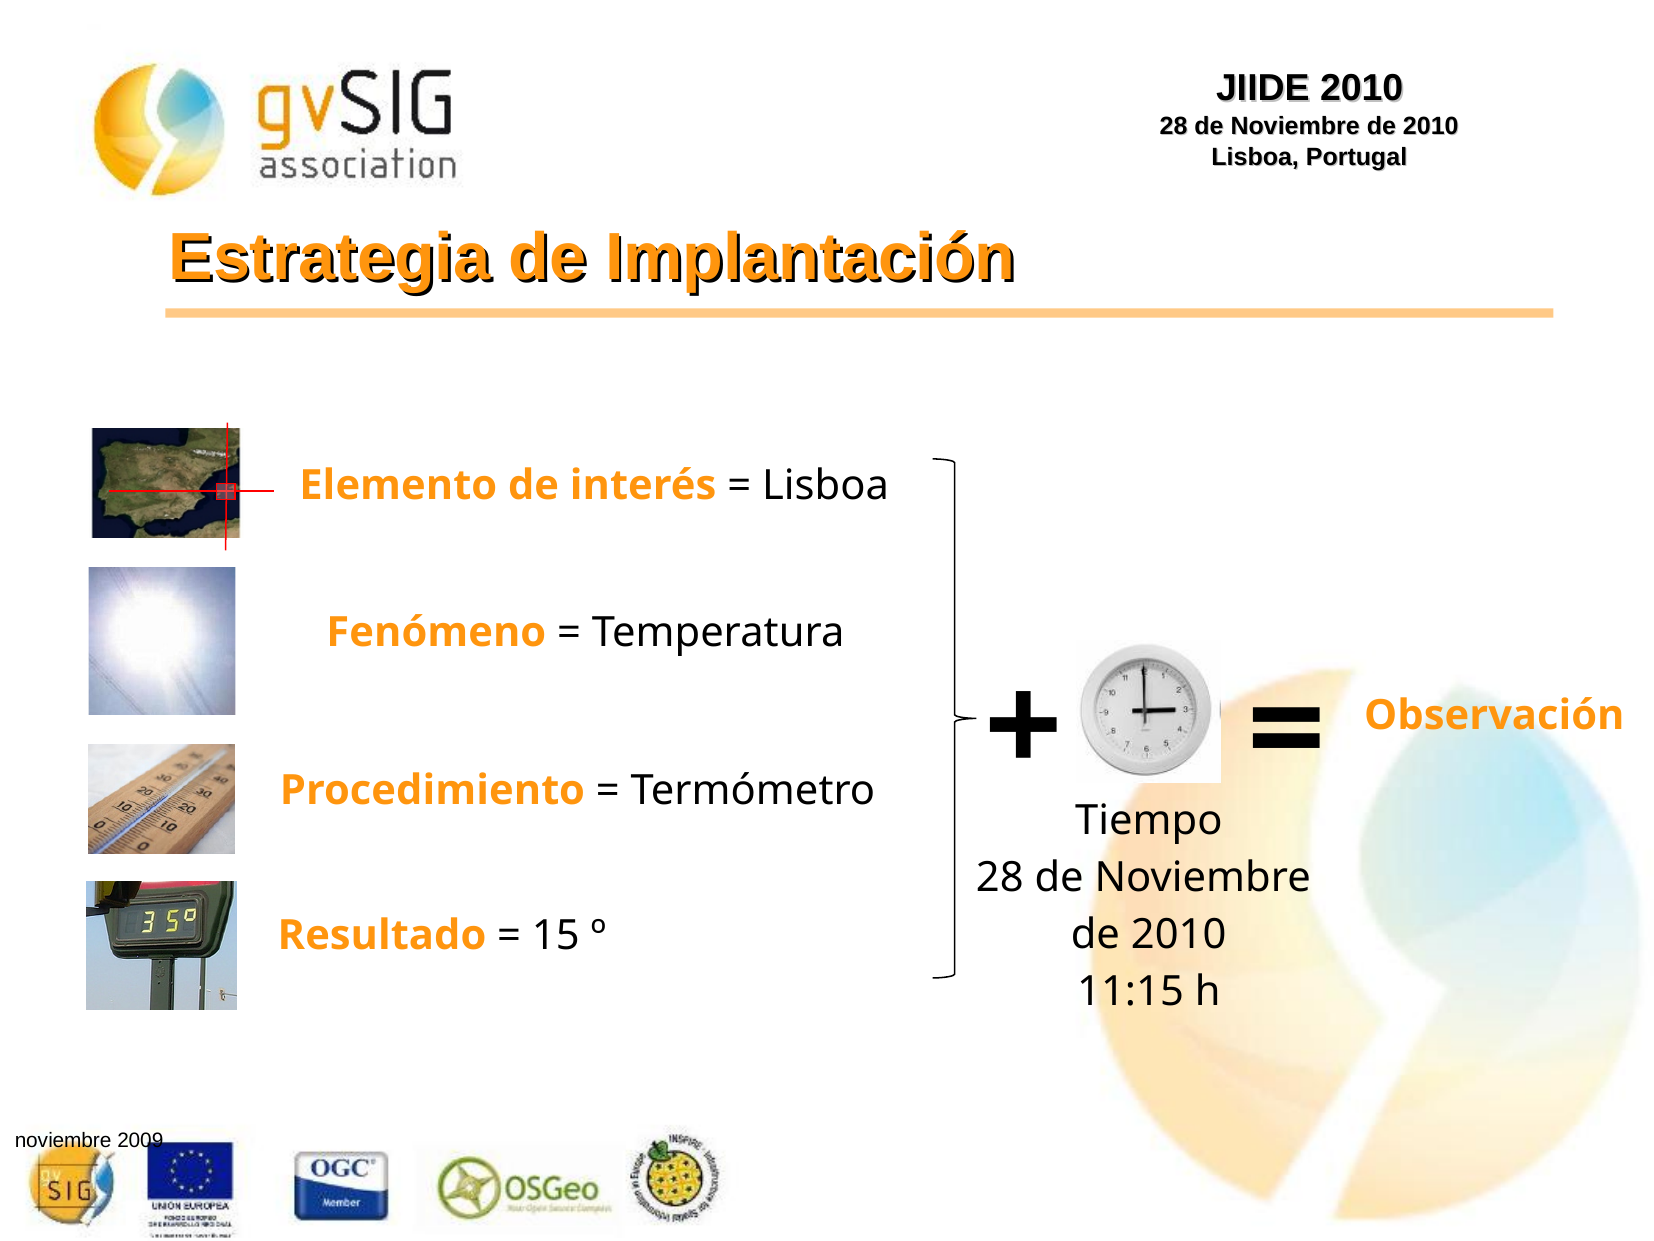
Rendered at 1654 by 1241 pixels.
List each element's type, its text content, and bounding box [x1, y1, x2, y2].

text_box Fenómeno = Temperatura [311, 593, 860, 667]
text_box + [969, 619, 1079, 782]
picture [1, 0, 1654, 1241]
text_box [216, 483, 236, 500]
text_box Observación [1349, 677, 1640, 751]
text_box noviembre 2009 [0, 1118, 207, 1160]
text_box Resultado = 15 º [262, 897, 622, 970]
text_box Elemento de interés = Lisboa [284, 446, 905, 520]
text_box Tiempo 28 de Noviembre de 2010 11:15 h [961, 782, 1337, 1026]
text_box = [1233, 621, 1342, 825]
text_box Estrategia de Implantación [153, 212, 1034, 302]
text_box Procedimiento = Termómetro [265, 752, 891, 825]
